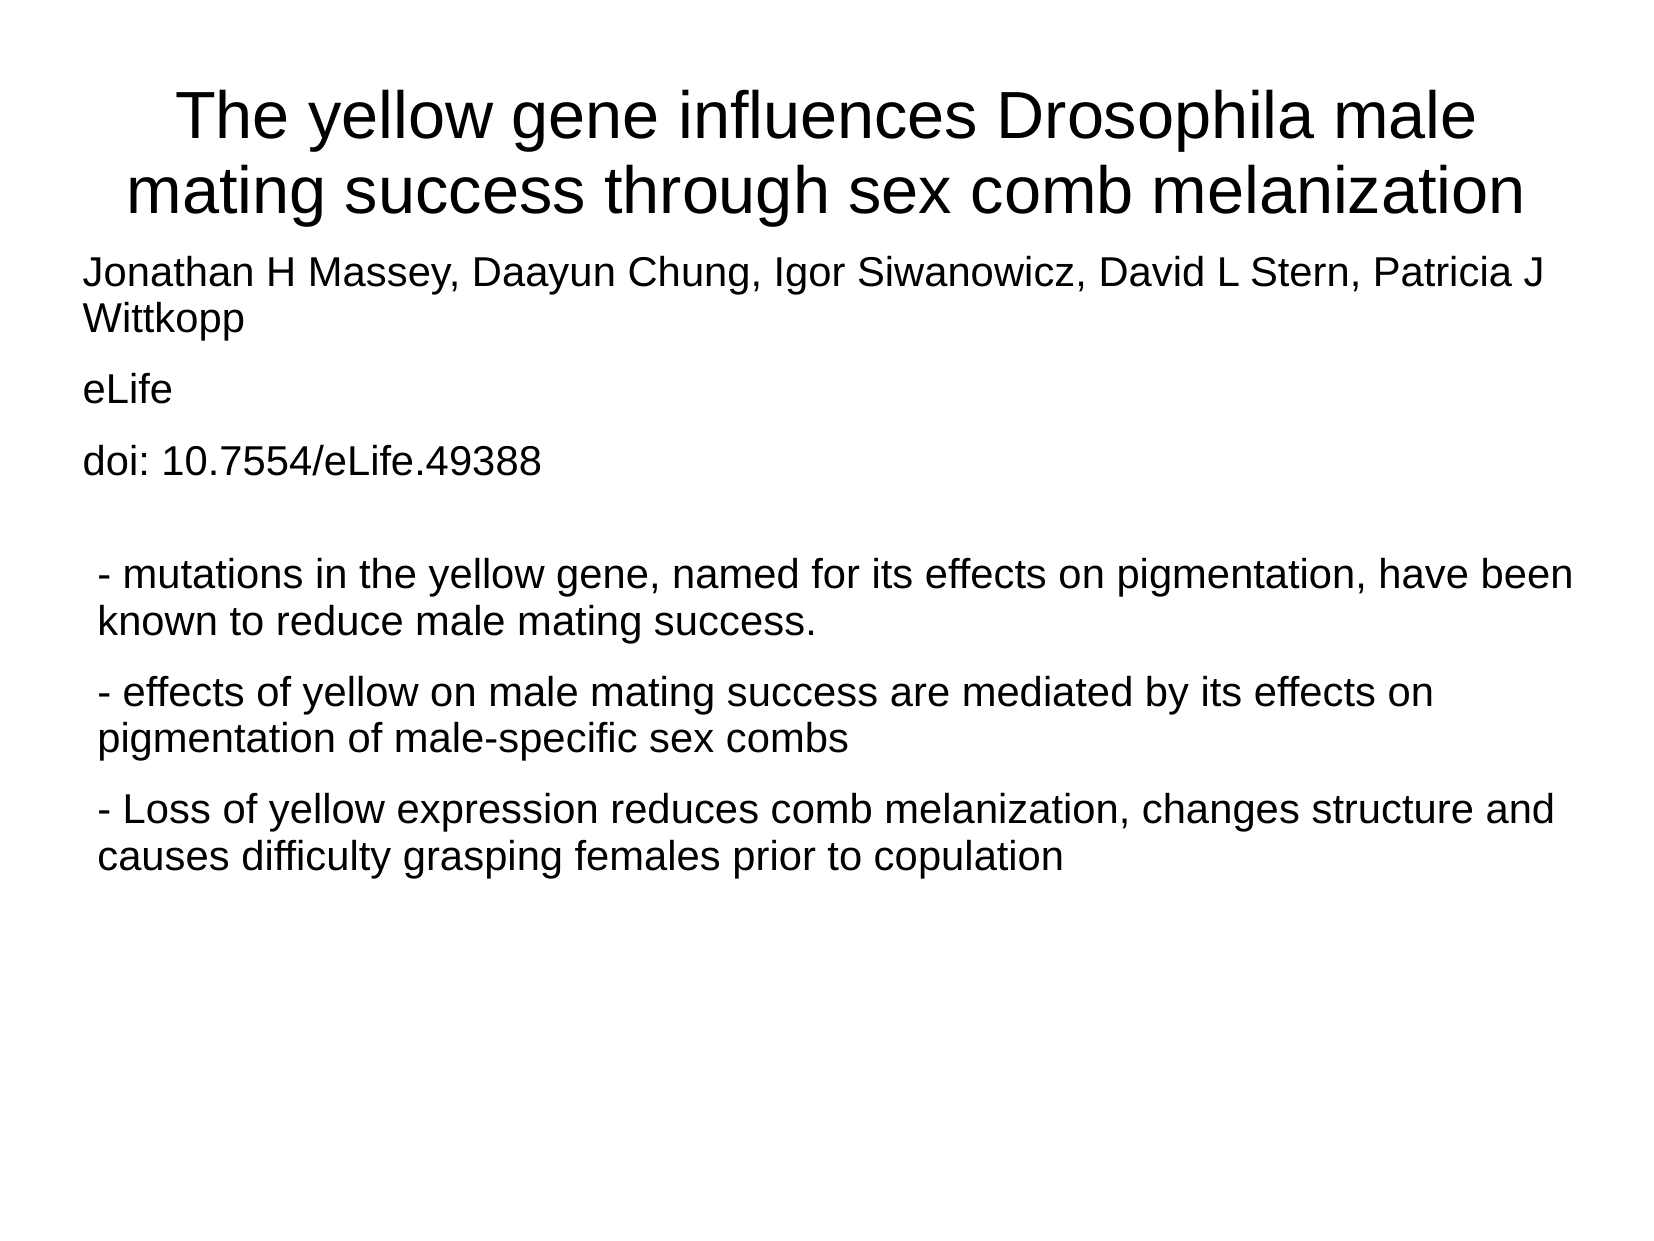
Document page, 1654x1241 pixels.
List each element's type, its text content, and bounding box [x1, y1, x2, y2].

text_box - mutations in the yellow gene, named for its effects on pigmentation, have been known to reduce male mating success. - effects of yellow on male mating success are mediated by its effects on pigmentation of male-specific sex combs - Loss of yellow expression reduces comb melanization, changes structure and causes difficulty grasping females prior to copulation [82, 543, 1595, 887]
title The yellow gene influences Drosophila male mating success through sex comb melanization [82, 49, 1571, 224]
subtitle Jonathan H Massey, Daayun Chung, Igor Siwanowicz, David L Stern, Patricia J Wittkopp eLife doi: 10.7554/eLife.49388 [82, 224, 1571, 508]
